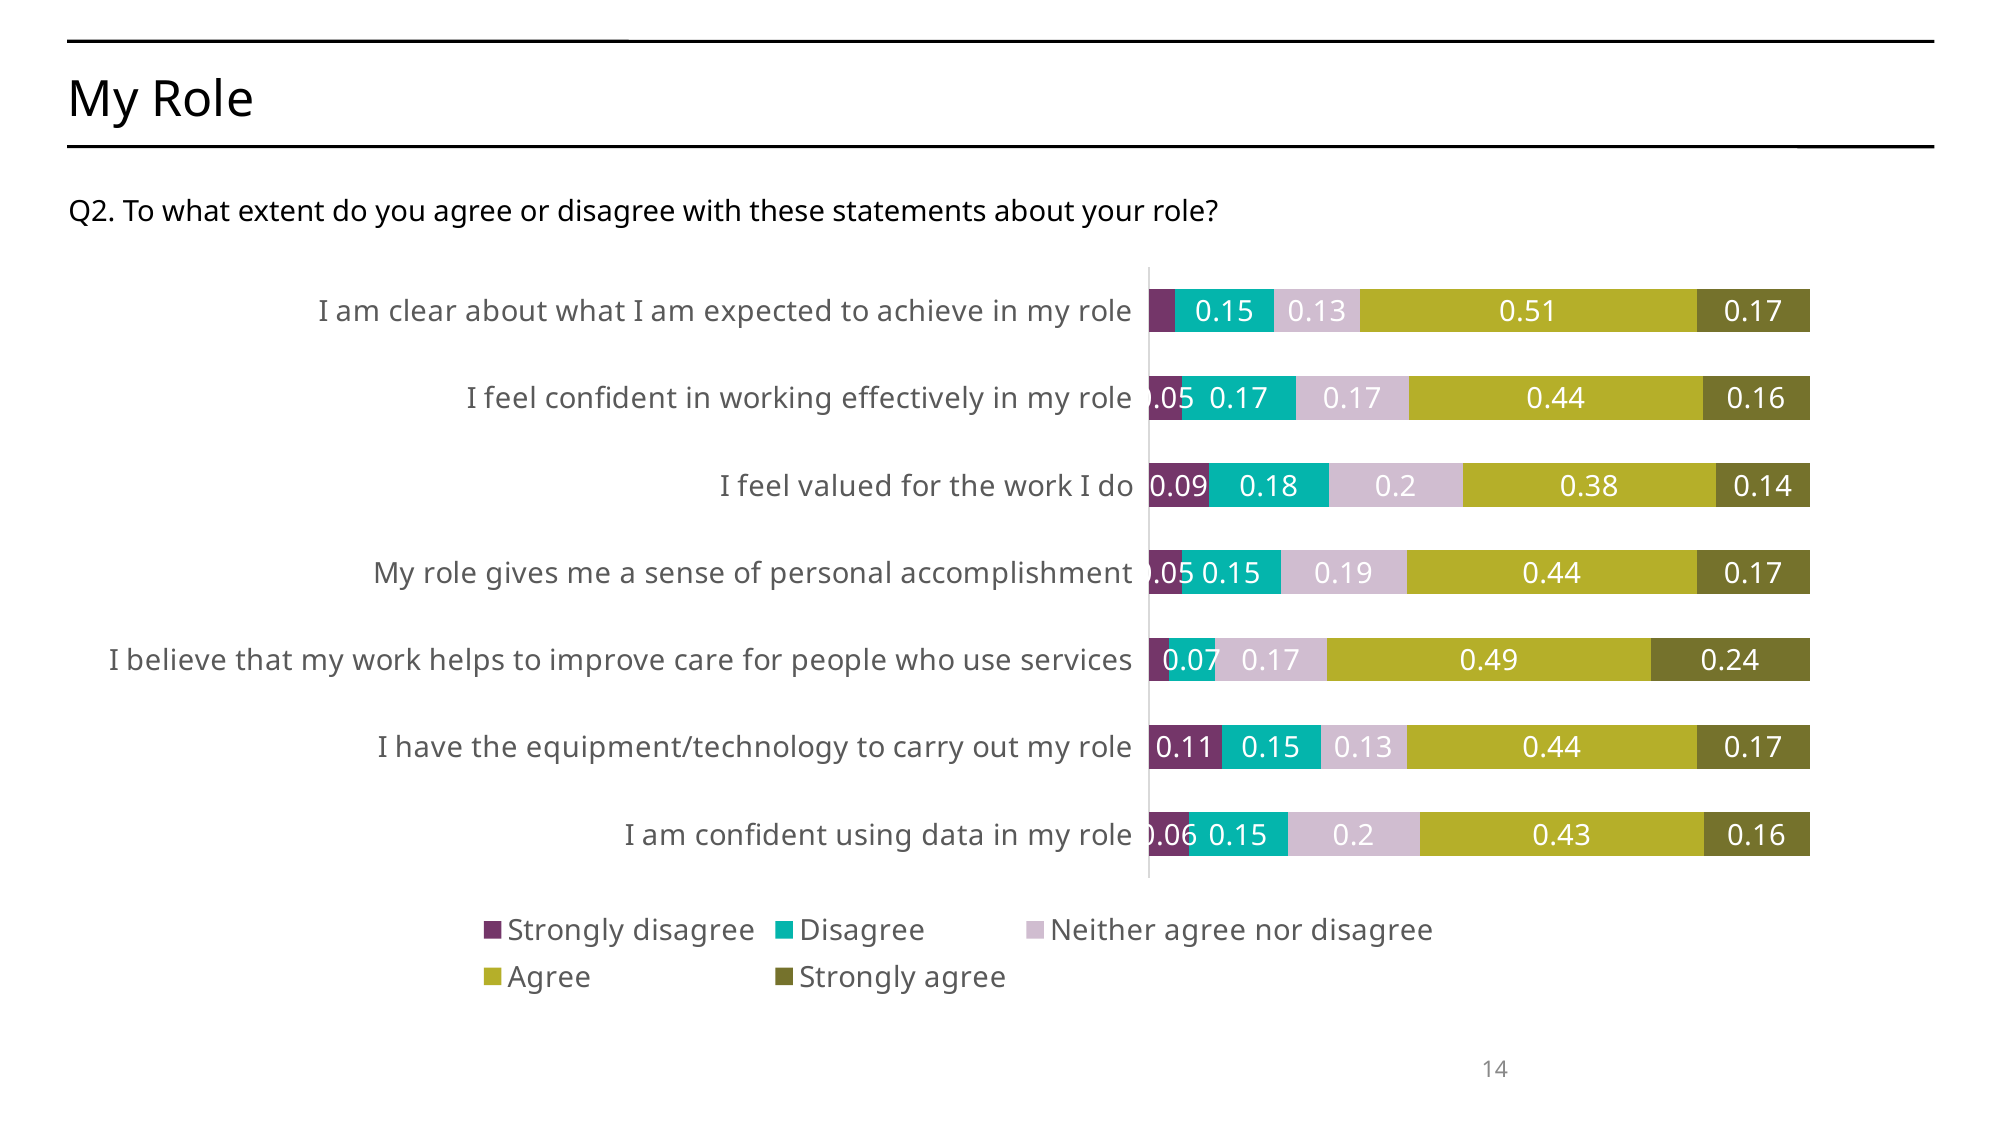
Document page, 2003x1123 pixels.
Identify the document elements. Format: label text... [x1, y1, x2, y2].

chart [73, 251, 1846, 1003]
title My Role [67, 48, 1936, 136]
text_box 14 [1466, 1039, 1934, 1100]
text_box Q2. To what extent do you agree or disagree with these statements about your role? [68, 184, 1586, 227]
